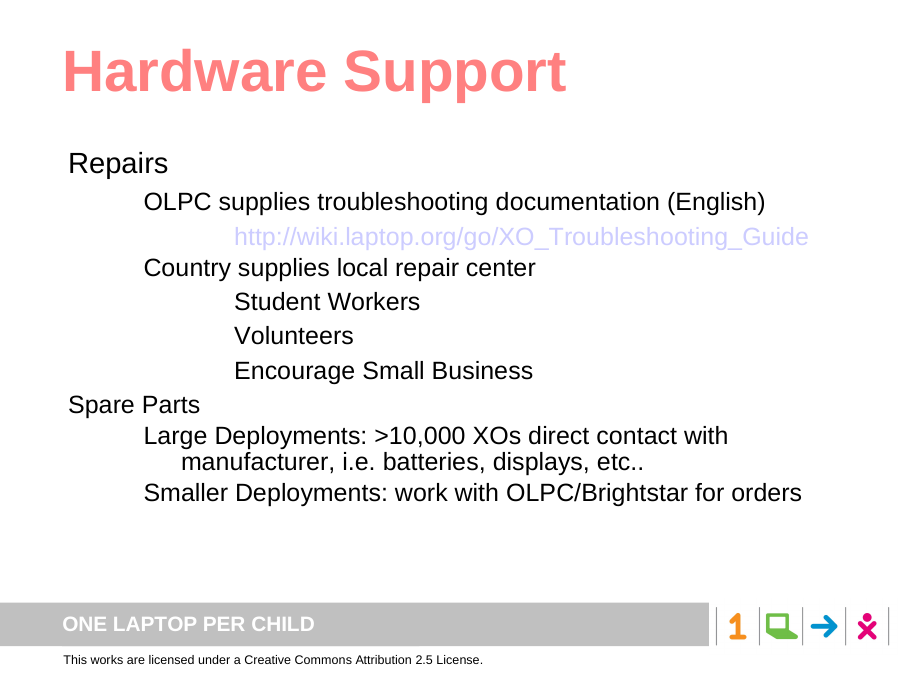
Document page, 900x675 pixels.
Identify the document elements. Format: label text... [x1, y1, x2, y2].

picture [845, 598, 898, 655]
title Hardware Support [62, 20, 843, 118]
list Repairs OLPC supplies troubleshooting documentation (English)‏ http://wiki.laptop.org/go/XO_Troubleshooting_Guide Country supplies local repair center Student Workers Volunteers Encourage Small Business Spare Parts Large Deployments: >10,000 XOs direct contact with manufacturer, i.e. batteries, displays, etc.. Smaller Deployments: work with OLPC/Brightstar for orders [62, 149, 845, 669]
